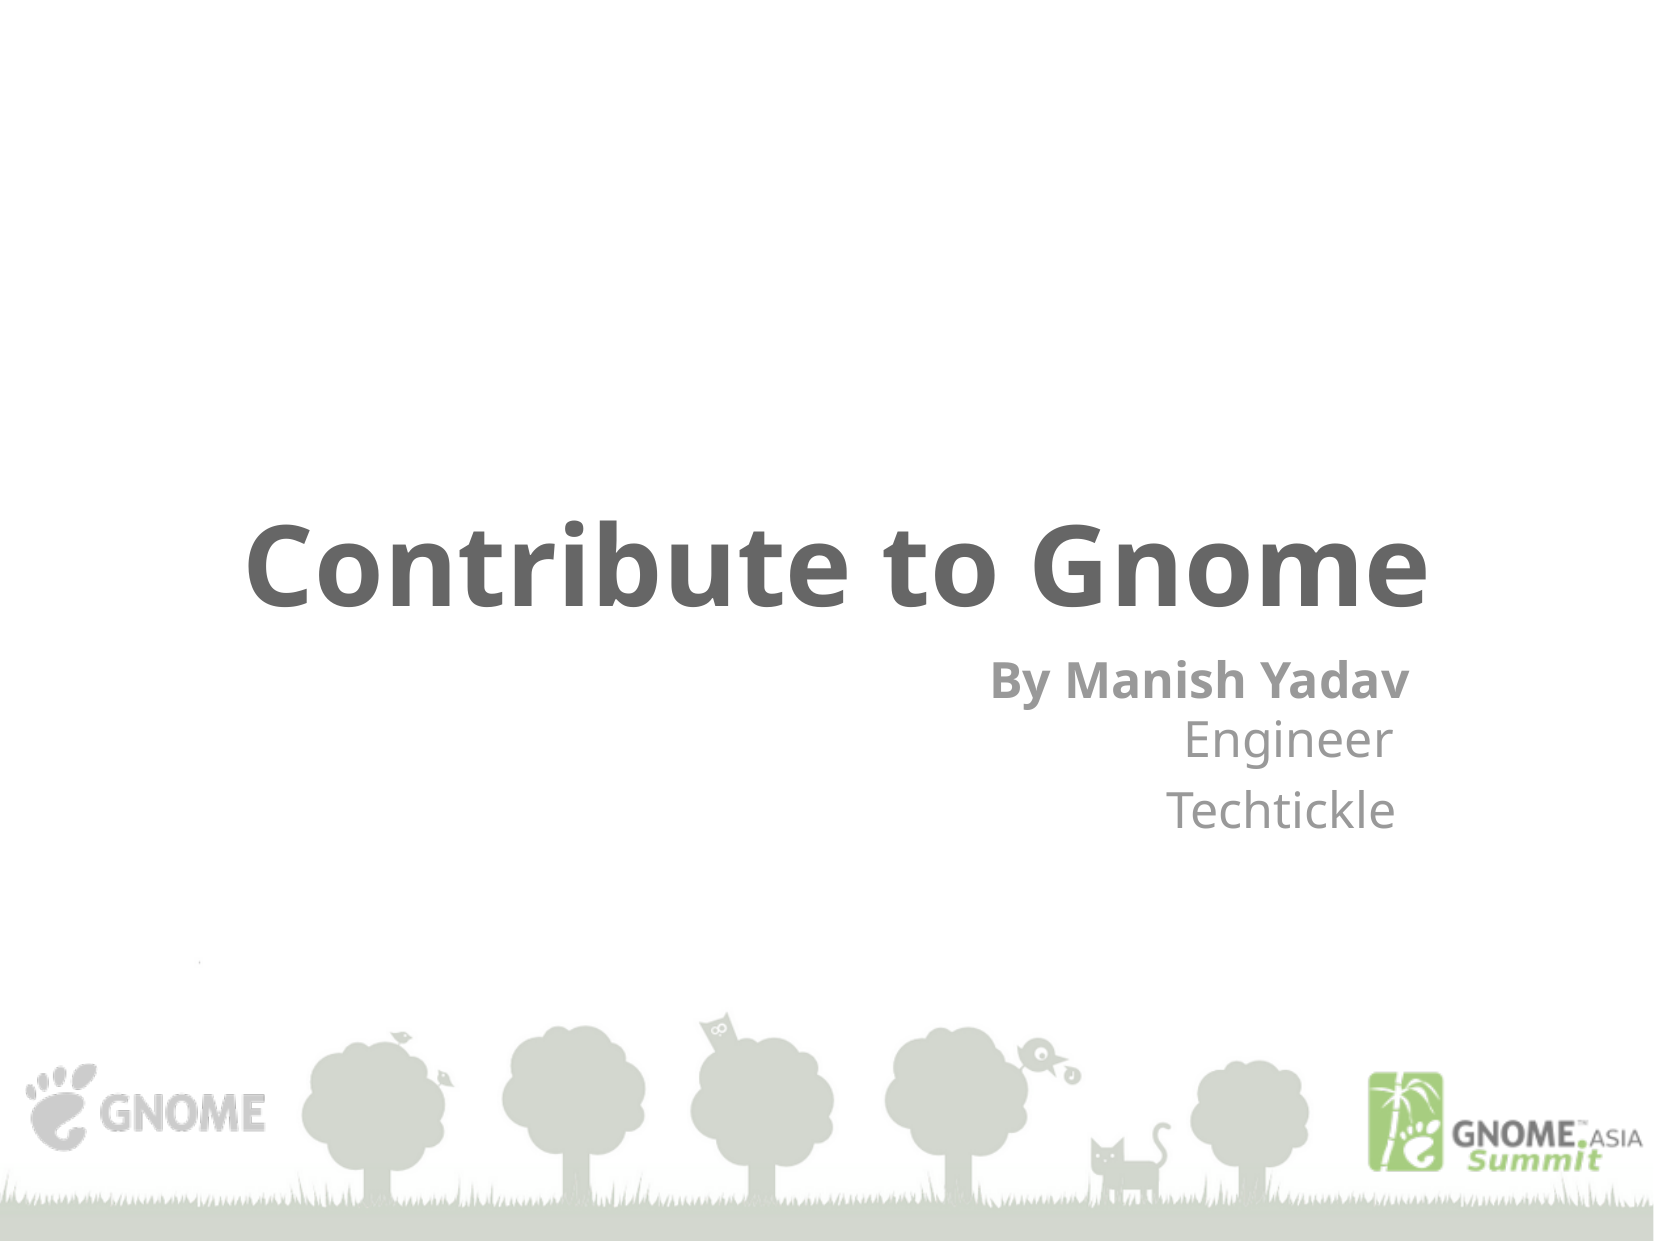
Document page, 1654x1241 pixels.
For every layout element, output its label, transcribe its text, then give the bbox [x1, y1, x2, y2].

text_box Techtickle [1151, 767, 1460, 839]
text_box Engineer [1168, 696, 1595, 768]
picture [0, 949, 1654, 1241]
text_box Contribute to Gnome [227, 479, 1388, 621]
text_box By Manish Yadav [974, 637, 1401, 709]
